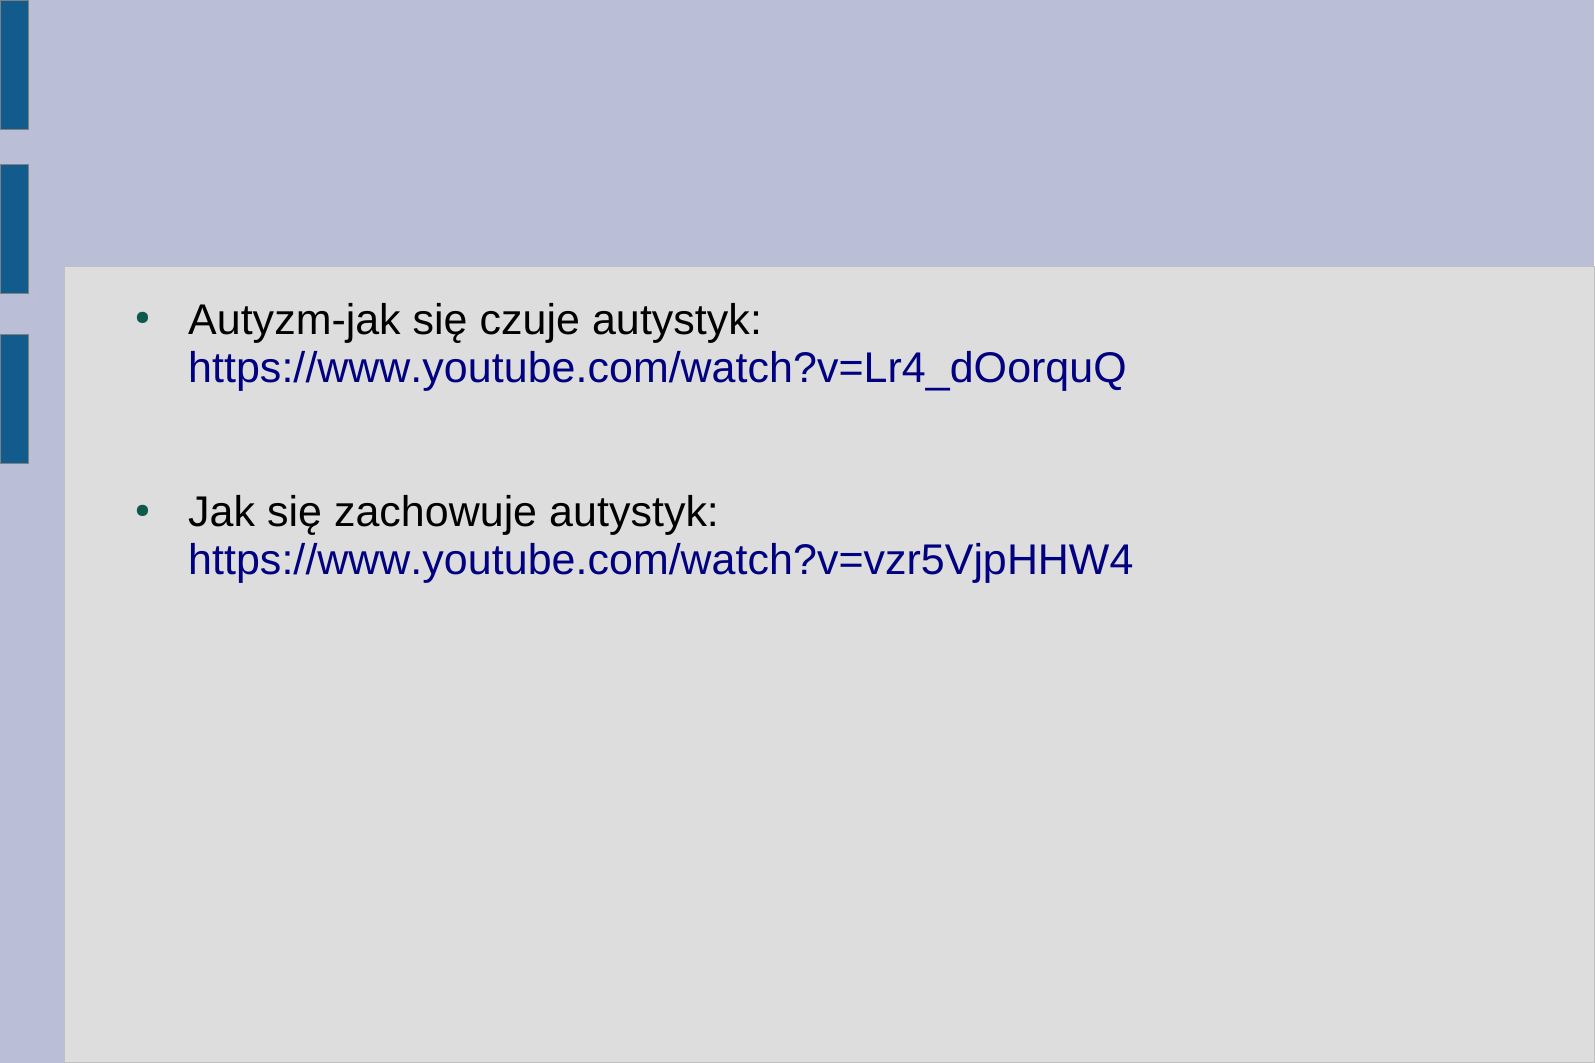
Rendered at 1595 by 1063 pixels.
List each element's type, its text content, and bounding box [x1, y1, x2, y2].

list Autyzm-jak się czuje autystyk: https://www.youtube.com/watch?v=Lr4_dOorquQ Jak się zachowuje autystyk: https://www.youtube.com/watch?v=vzr5VjpHHW4 [117, 295, 1479, 966]
